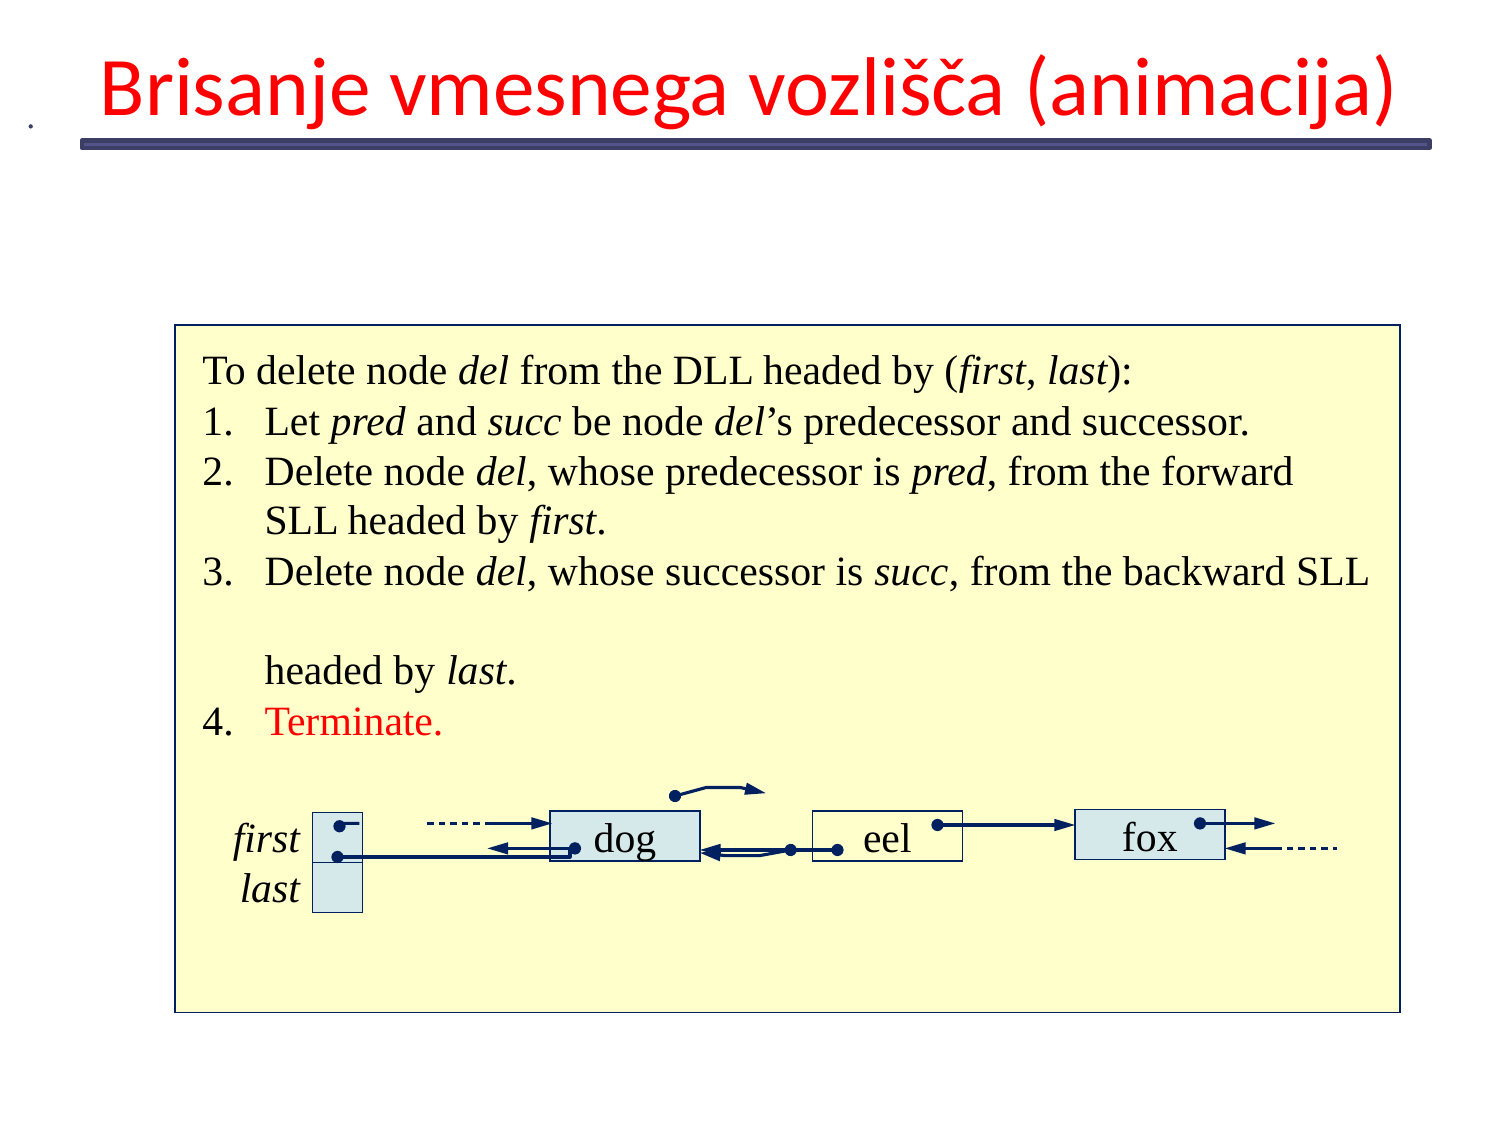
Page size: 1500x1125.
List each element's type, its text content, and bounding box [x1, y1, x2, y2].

text_box last [212, 860, 300, 912]
text_box To delete node del from the DLL headed by (first, last): 1. Let pred and succ be node del’s predecessor and successor. 2. Delete node del, whose predecessor is pred, from the forward SLL headed by first. 3. Delete node del, whose successor is succ, from the backward SLL headed by last. 4. Terminate. [187, 335, 1388, 751]
text_box eel [812, 810, 963, 862]
text_box fox [1074, 809, 1225, 860]
text_box first [212, 810, 300, 860]
text_box dog [549, 810, 700, 862]
text_box dog [549, 850, 568, 855]
text_box [174, 324, 1400, 1013]
title Brisanje vmesnega vozlišča (animacija) [75, 23, 1425, 141]
